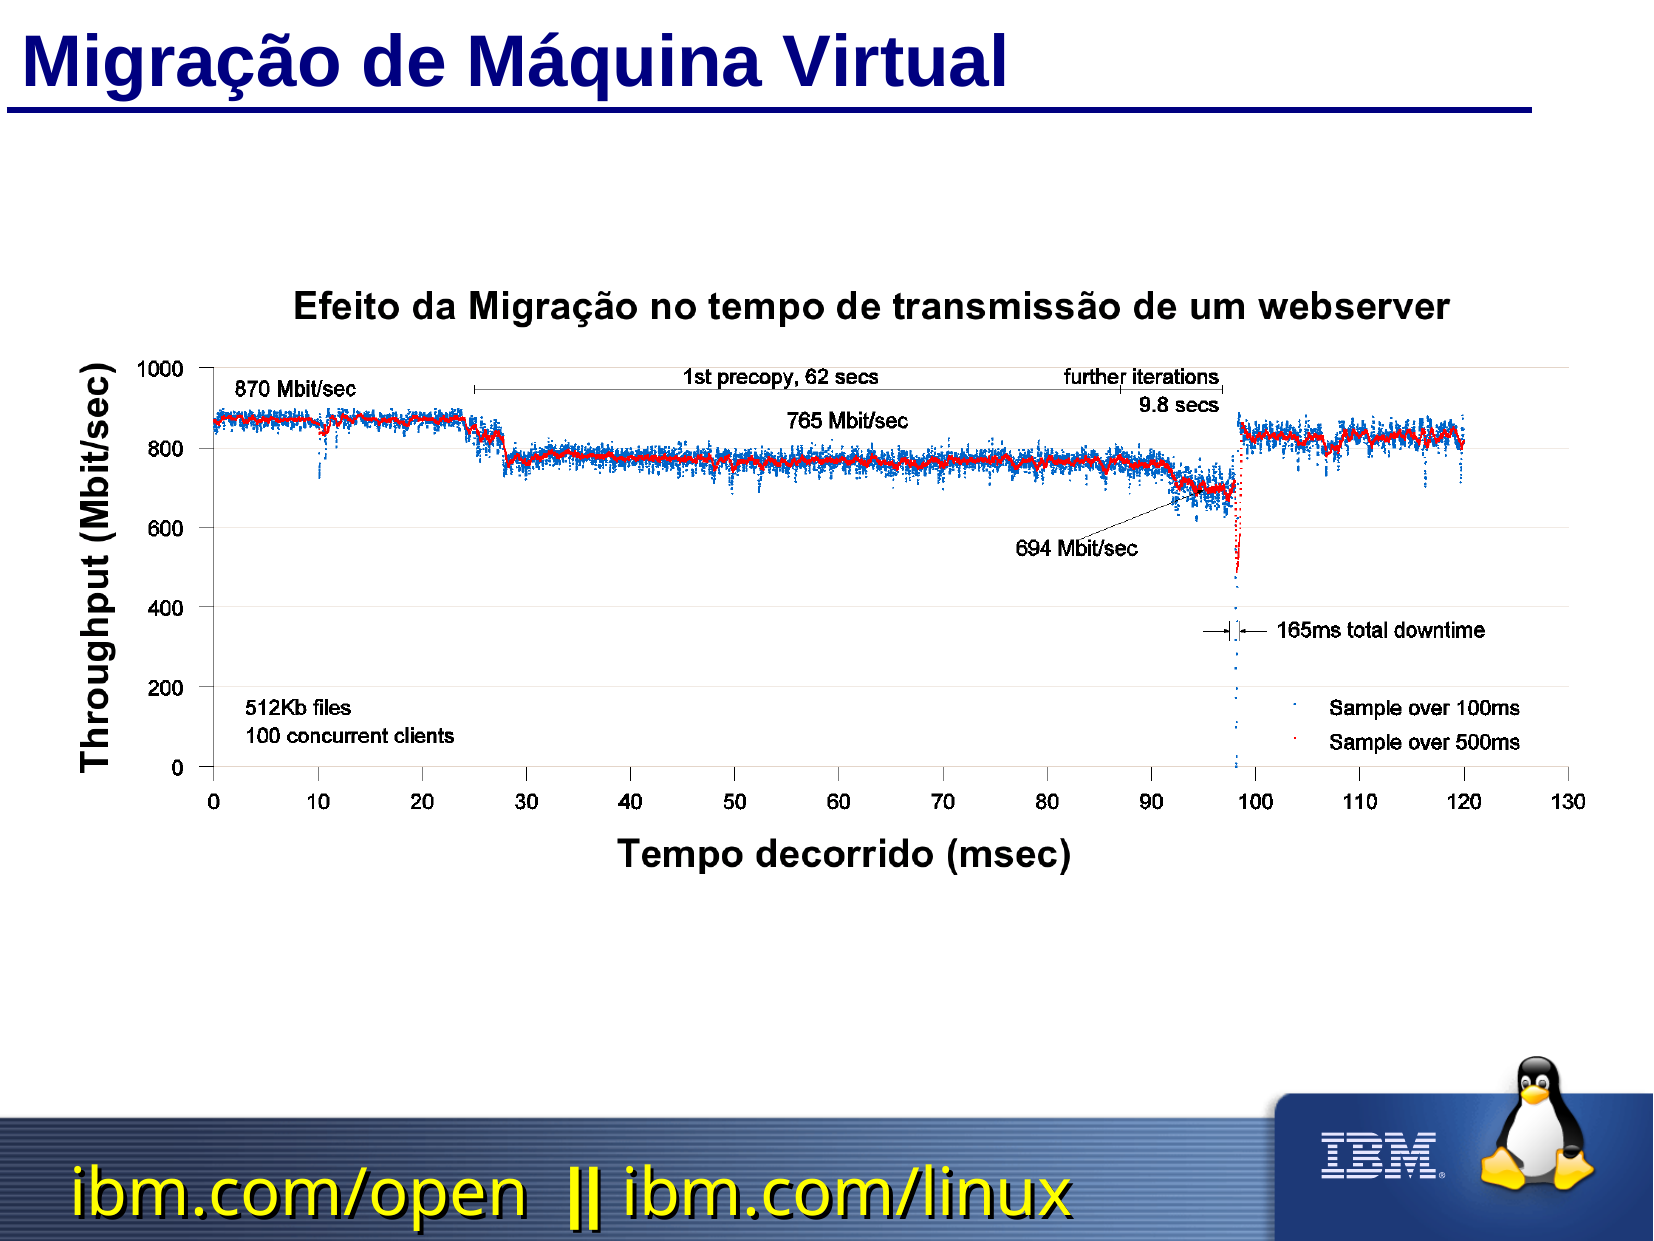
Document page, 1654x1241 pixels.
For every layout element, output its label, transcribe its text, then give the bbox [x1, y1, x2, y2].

picture [72, 279, 1585, 884]
text_box Migração de Máquina Virtual [21, 14, 1610, 127]
picture [0, 1055, 1653, 1241]
